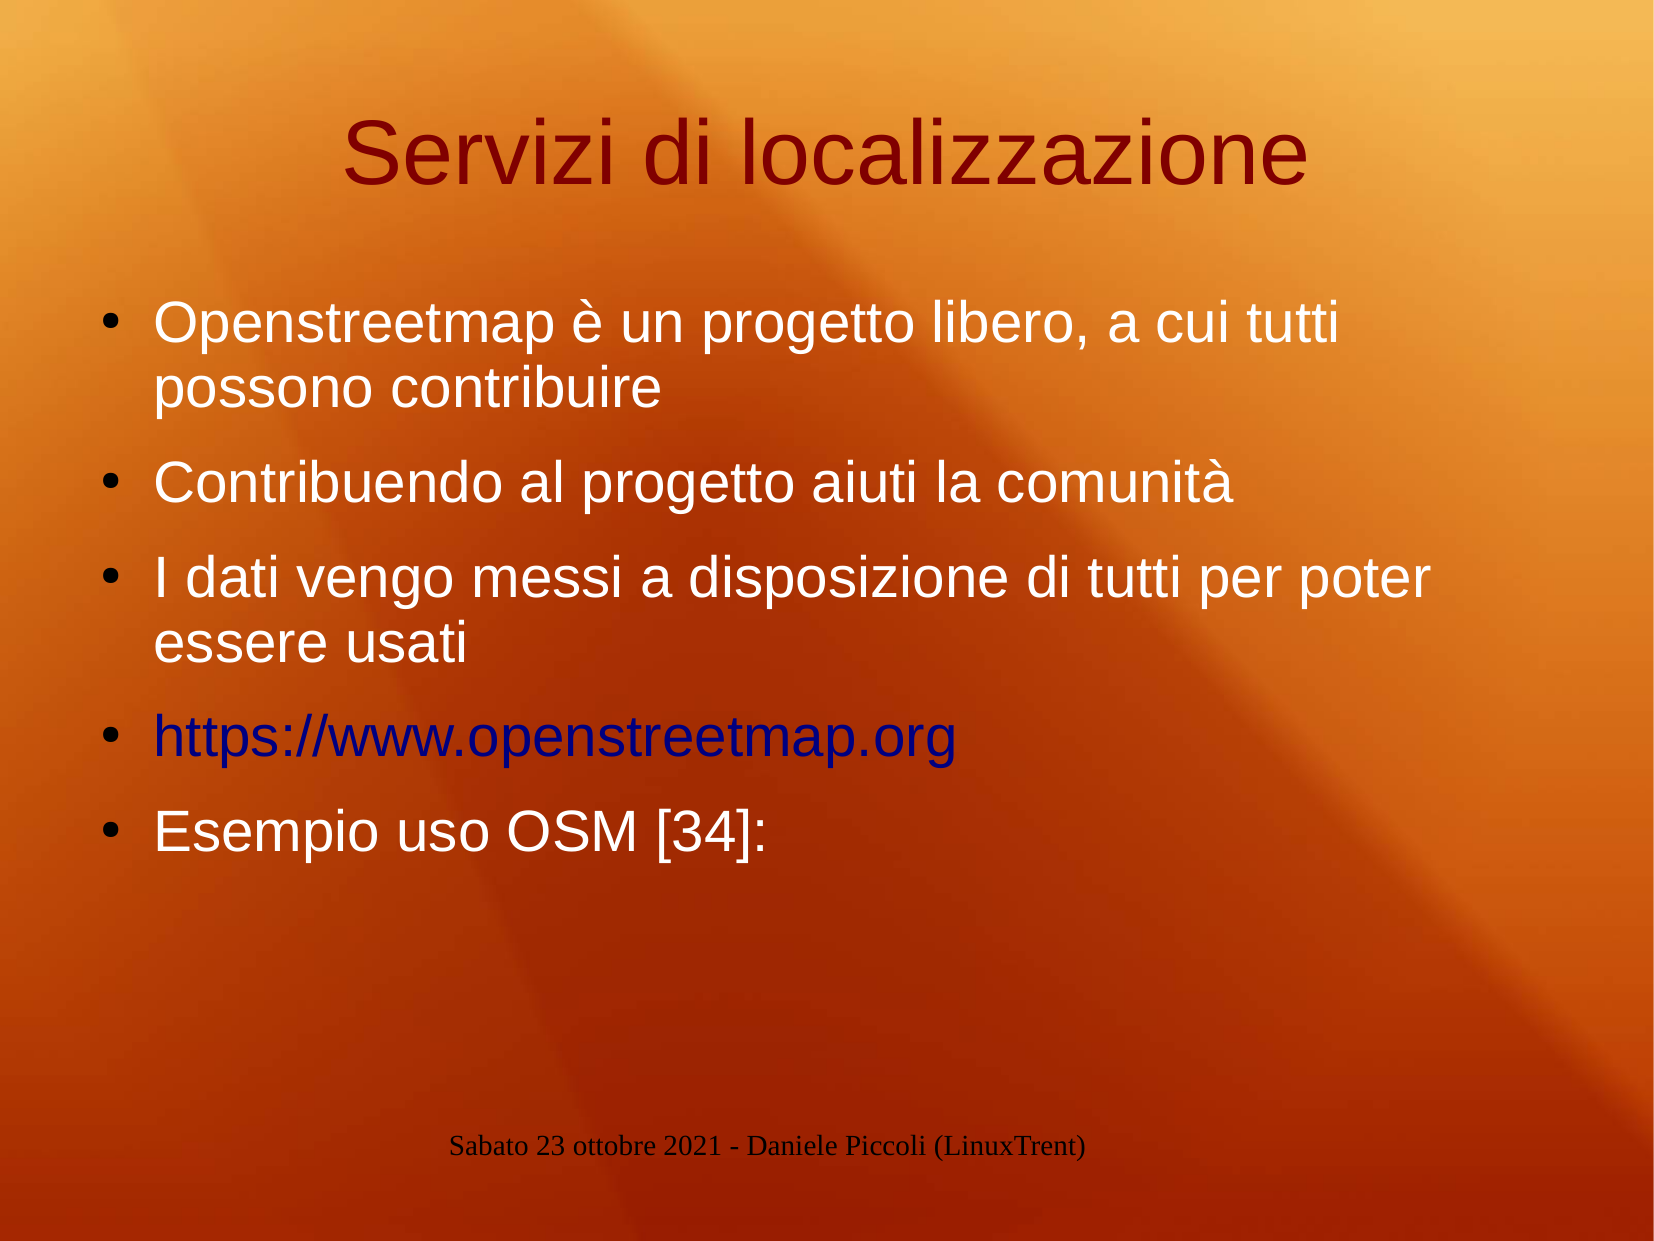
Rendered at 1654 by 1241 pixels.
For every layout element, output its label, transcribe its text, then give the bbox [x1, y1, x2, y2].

picture [0, 0, 1654, 1241]
list Openstreetmap è un progetto libero, a cui tutti possono contribuire Contribuendo al progetto aiuti la comunità I dati vengo messi a disposizione di tutti per poter essere usati https://www.openstreetmap.org Esempio uso OSM [34]: [82, 290, 1571, 1010]
title Servizi di localizzazione [82, 49, 1571, 257]
